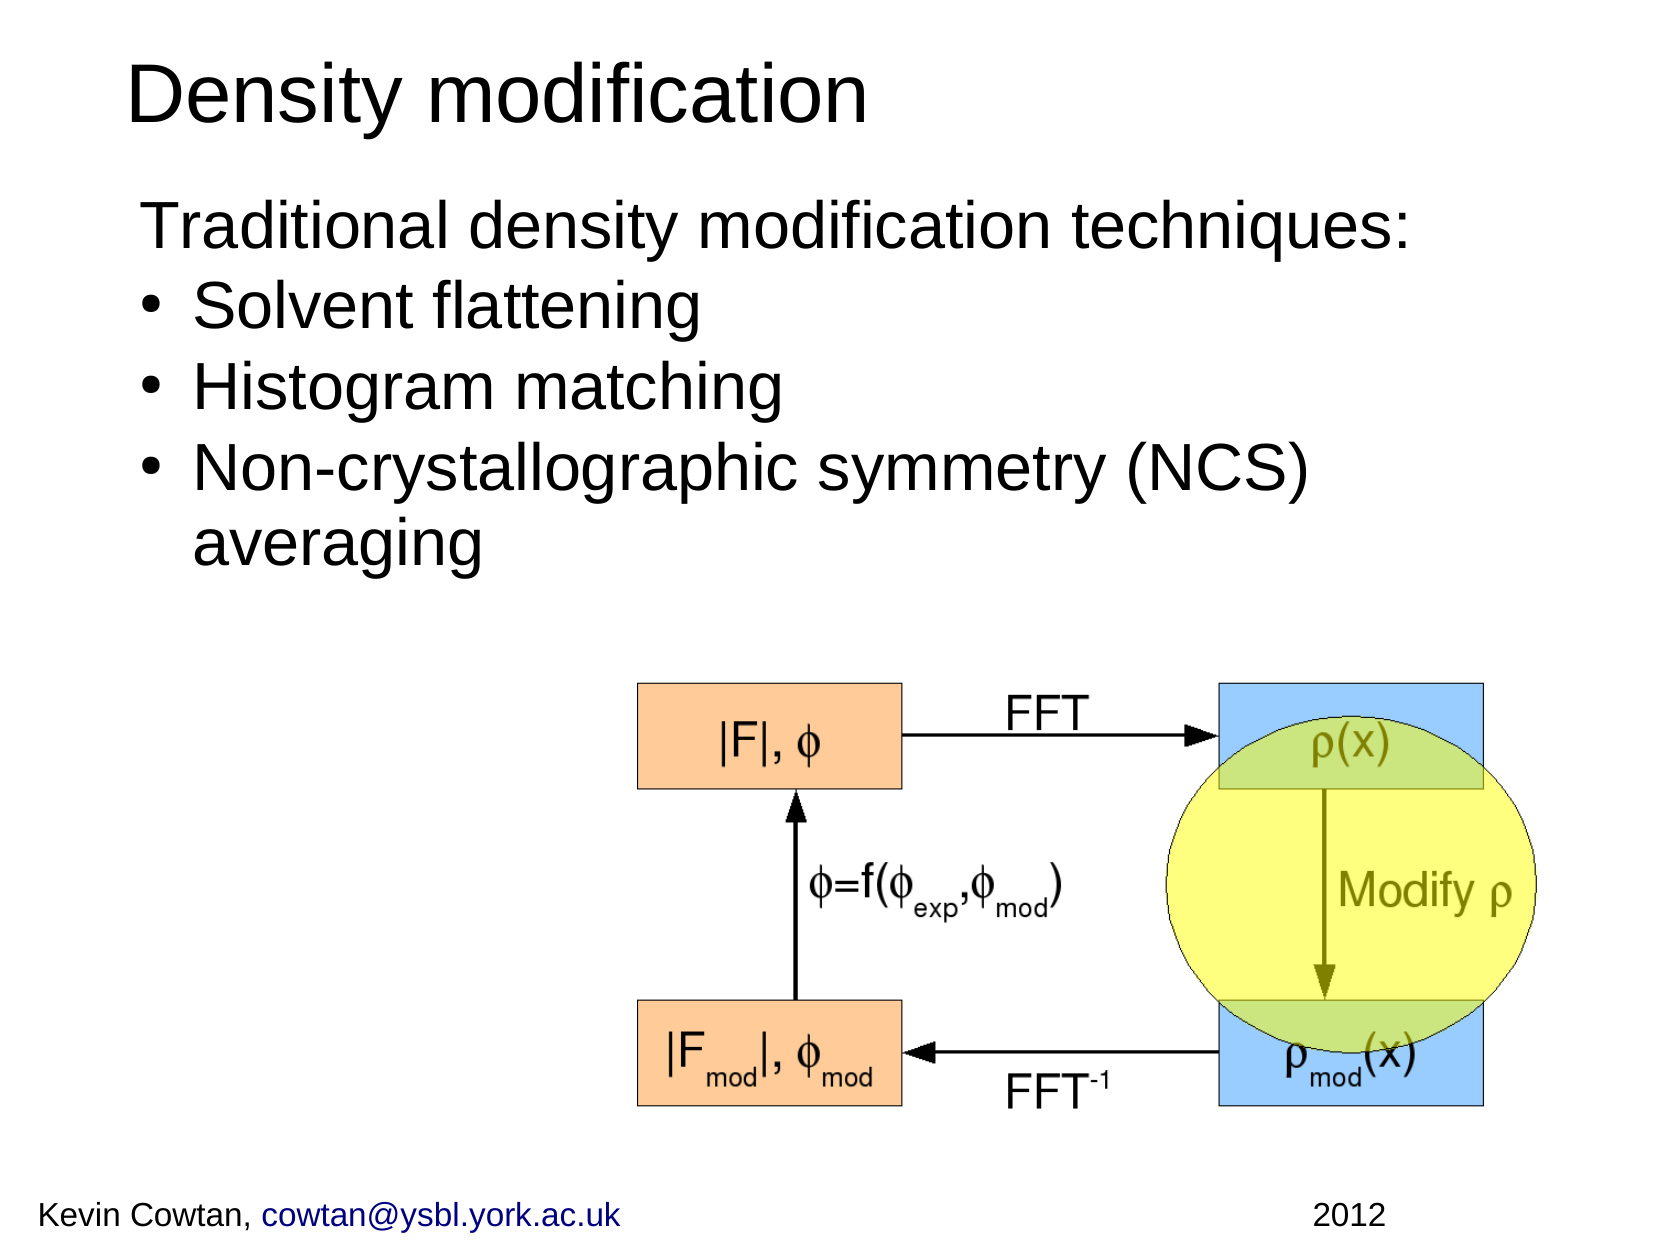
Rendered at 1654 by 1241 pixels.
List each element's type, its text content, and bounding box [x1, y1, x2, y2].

picture [1534, 674, 1538, 1124]
list Traditional density modification techniques: Solvent flattening Histogram matching Non-crystallographic symmetry (NCS) averaging [121, 187, 1534, 1127]
title Density modification [125, 37, 1538, 151]
